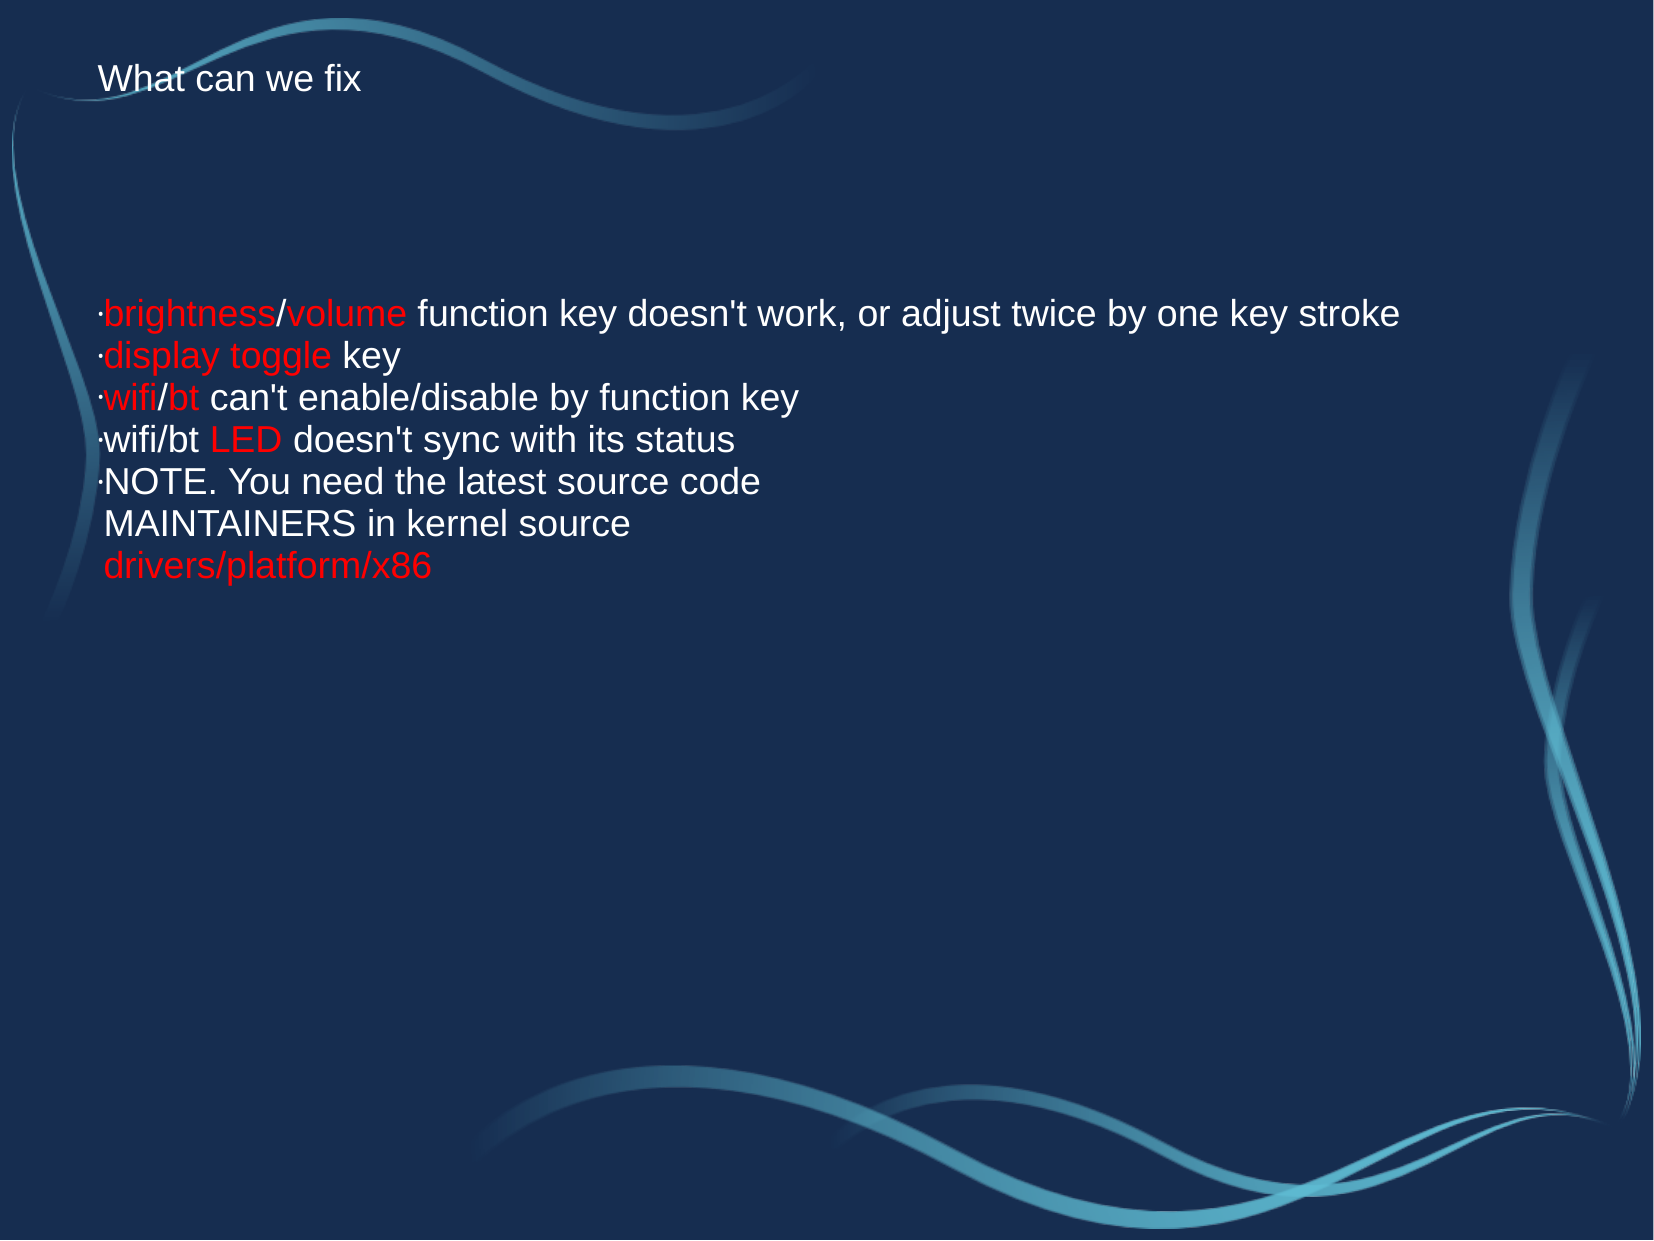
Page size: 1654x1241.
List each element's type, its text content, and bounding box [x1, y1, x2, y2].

picture [460, 346, 1641, 1229]
list brightness/volume function key doesn't work, or adjust twice by one key stroke display toggle key wifi/bt can't enable/disable by function key wifi/bt LED doesn't sync with its status NOTE. You need the latest source code MAINTAINERS in kernel source drivers/platform/x86 [82, 285, 1571, 1154]
picture [12, 18, 822, 625]
title What can we fix [82, 49, 1571, 249]
